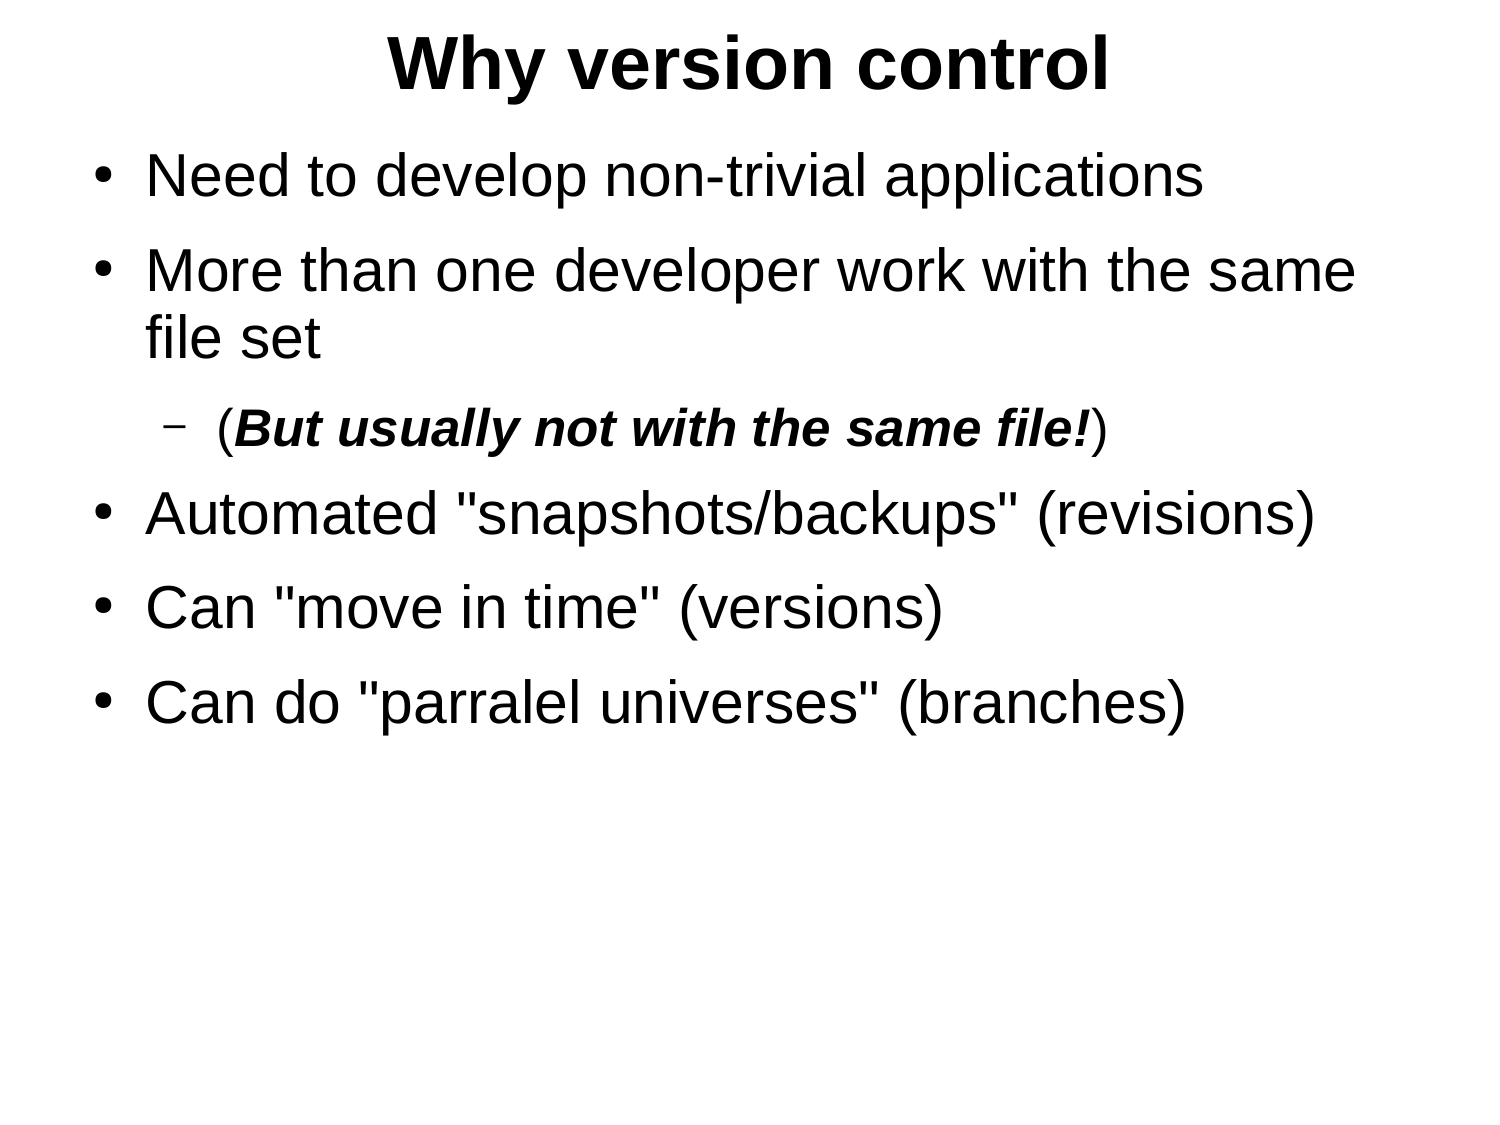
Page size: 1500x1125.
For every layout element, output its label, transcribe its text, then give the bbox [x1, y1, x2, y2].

title Why version control [75, 9, 1425, 119]
list Need to develop non-trivial applications More than one developer work with the same file set (But usually not with the same file!) Automated "snapshots/backups" (revisions) Can "move in time" (versions) Can do "parralel universes" (branches) [75, 141, 1395, 863]
